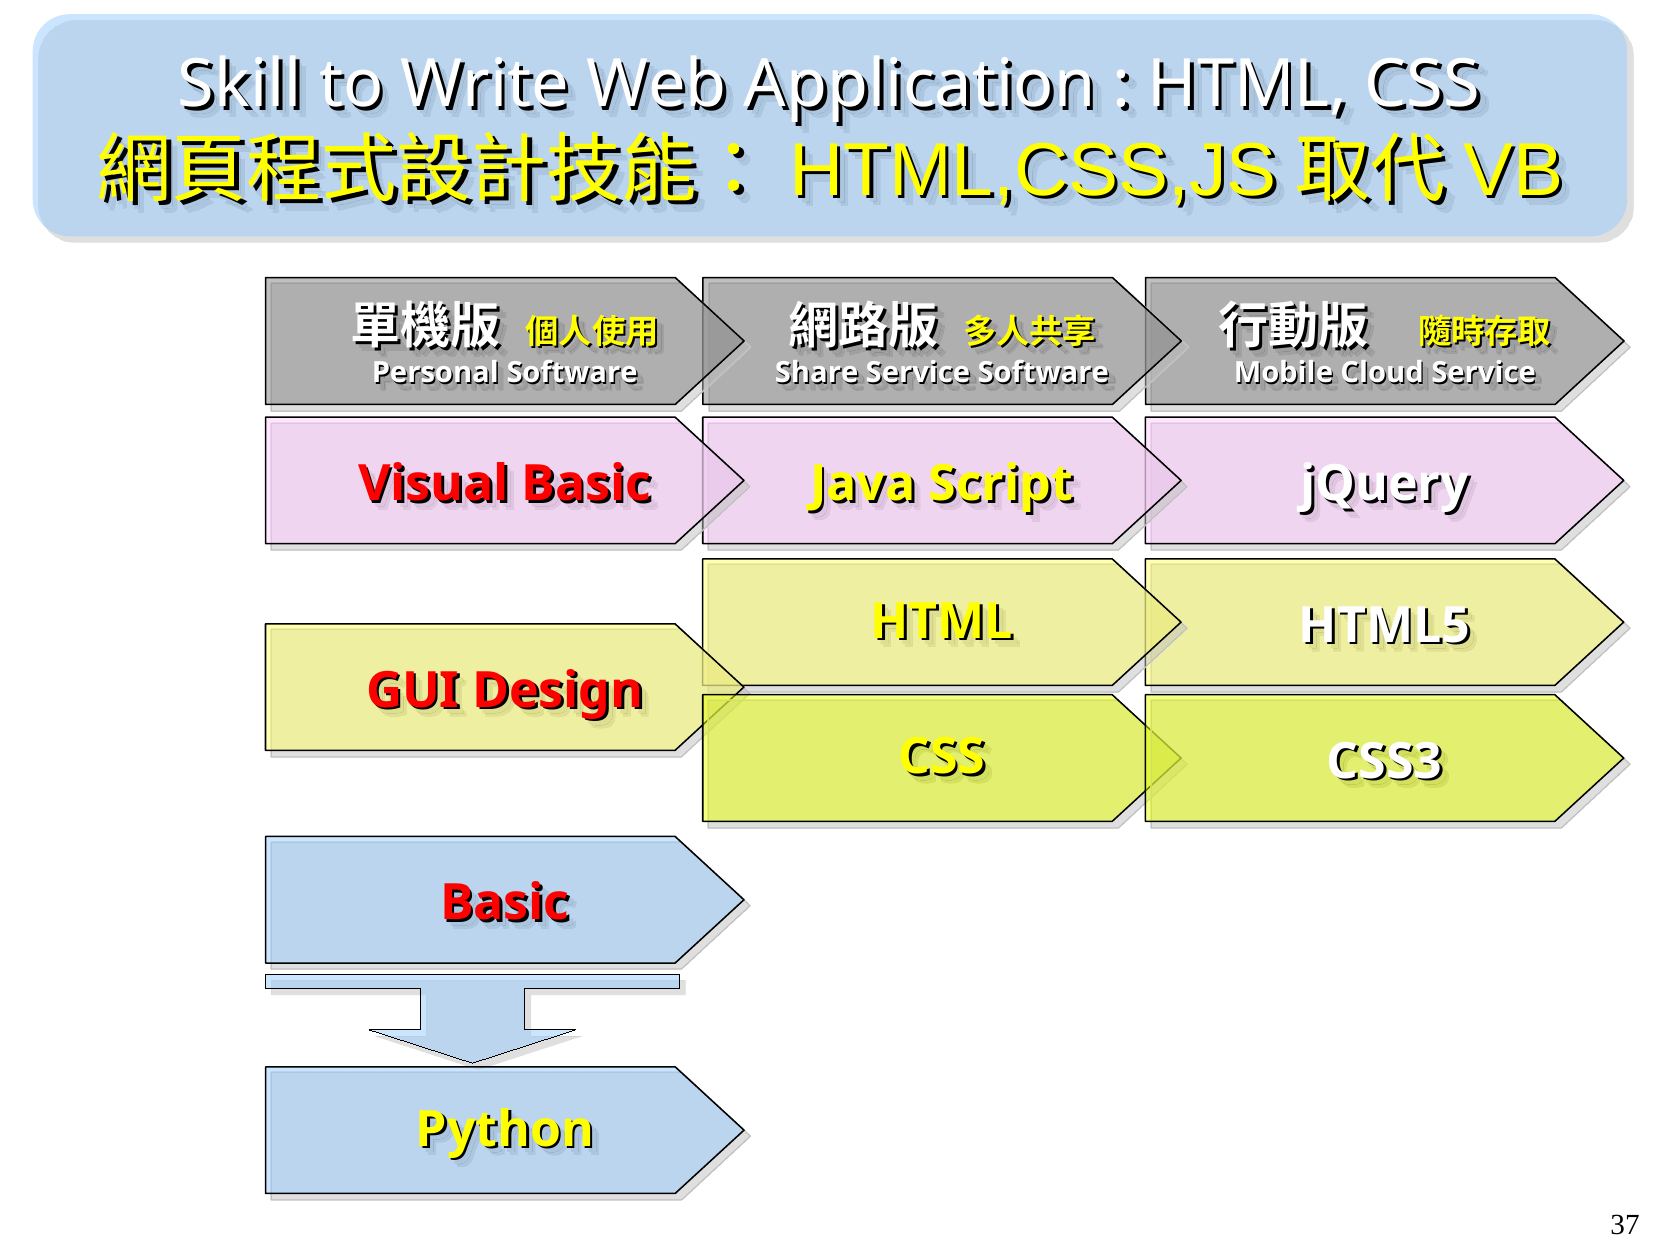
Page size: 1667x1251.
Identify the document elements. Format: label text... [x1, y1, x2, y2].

text_box HTML [702, 558, 1182, 686]
text_box [265, 974, 680, 1064]
text_box Visual Basic [265, 417, 744, 544]
text_box jQuery [1145, 417, 1624, 544]
text_box 單機版 個人使用 Personal Software [265, 277, 745, 405]
text_box CSS [702, 694, 1145, 822]
text_box Skill to Write Web Application : HTML, CSS 網頁程式設計技能：HTML,CSS,JS取代VB [32, 14, 1628, 237]
text_box GUI Design [265, 623, 744, 751]
text_box CSS3 [1145, 694, 1624, 822]
text_box HTML5 [1145, 558, 1624, 686]
text_box Java Script [702, 417, 1182, 544]
text_box Basic [265, 836, 744, 964]
text_box 行動版 隨時存取 Mobile Cloud Service [1145, 277, 1625, 405]
text_box Python [265, 1066, 745, 1194]
text_box 網路版 多人共享 Share Service Software [702, 277, 1182, 405]
